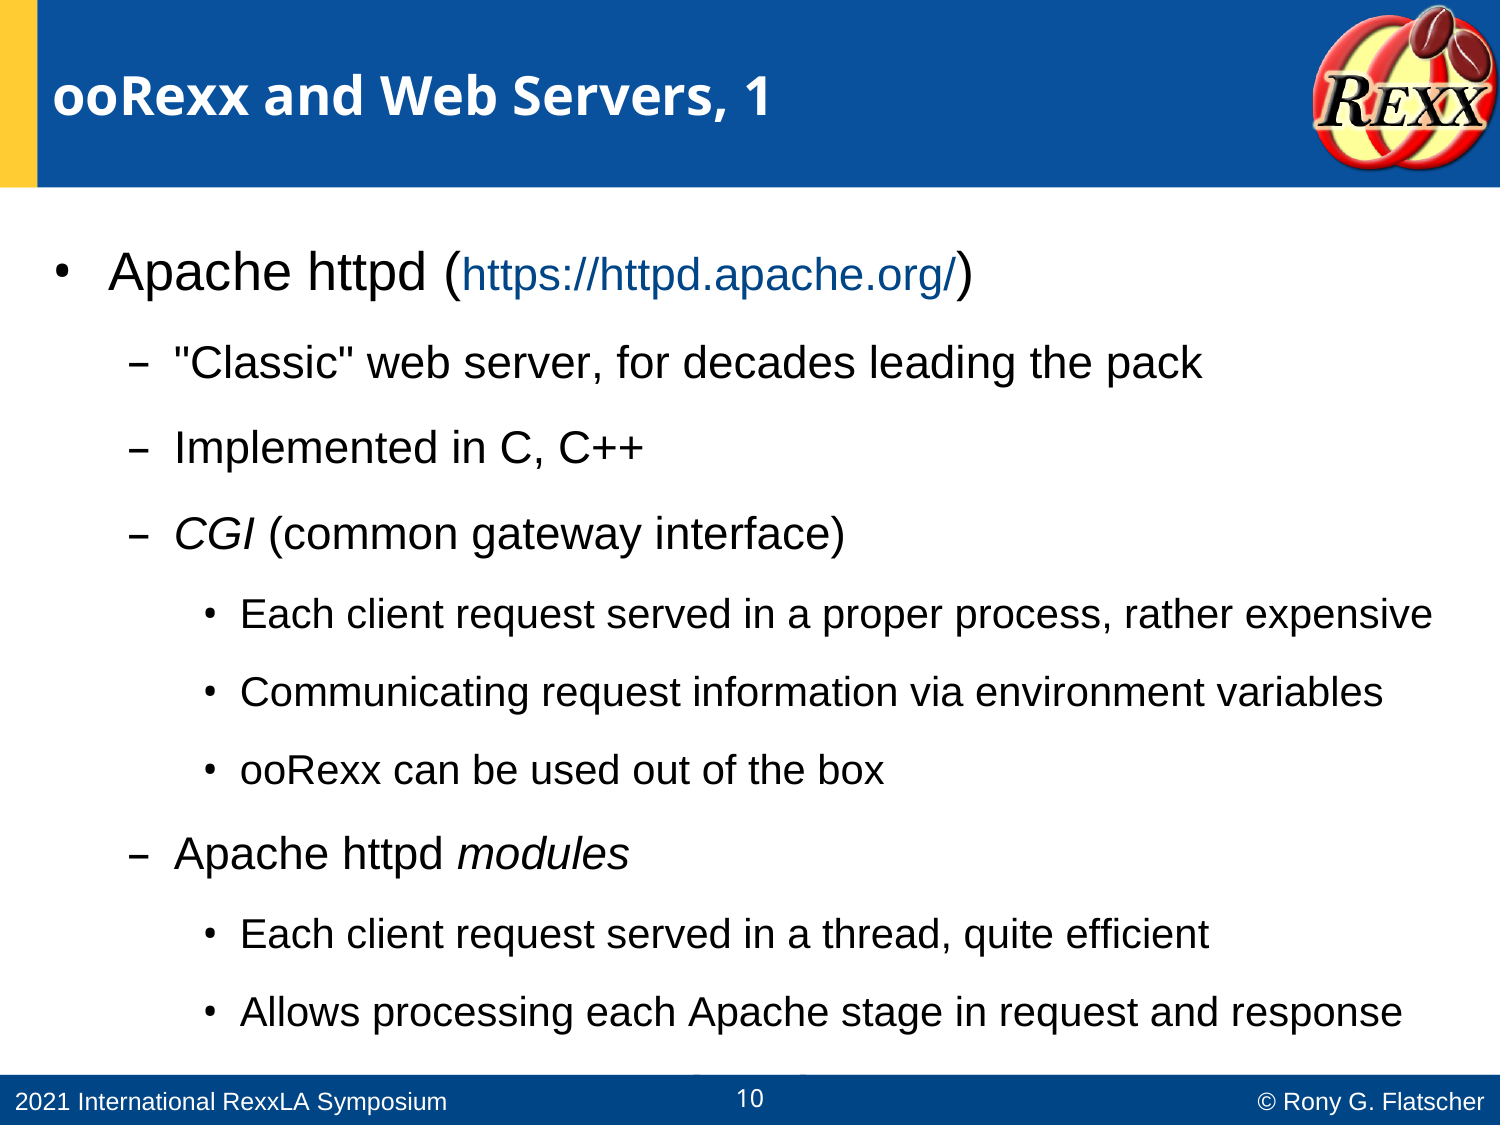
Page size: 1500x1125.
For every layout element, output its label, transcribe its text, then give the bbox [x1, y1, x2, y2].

list Apache httpd (https://httpd.apache.org/) "Classic" web server, for decades leading the pack Implemented in C, C++ CGI (common gateway interface) Each client request served in a proper process, rather expensive Communicating request information via environment variables ooRexx can be used out of the box Apache httpd modules Each client request served in a thread, quite efficient Allows processing each Apache stage in request and response [37, 212, 1500, 1051]
picture [1310, 0, 1500, 188]
title ooRexx and Web Servers, 1 [37, 0, 1310, 188]
